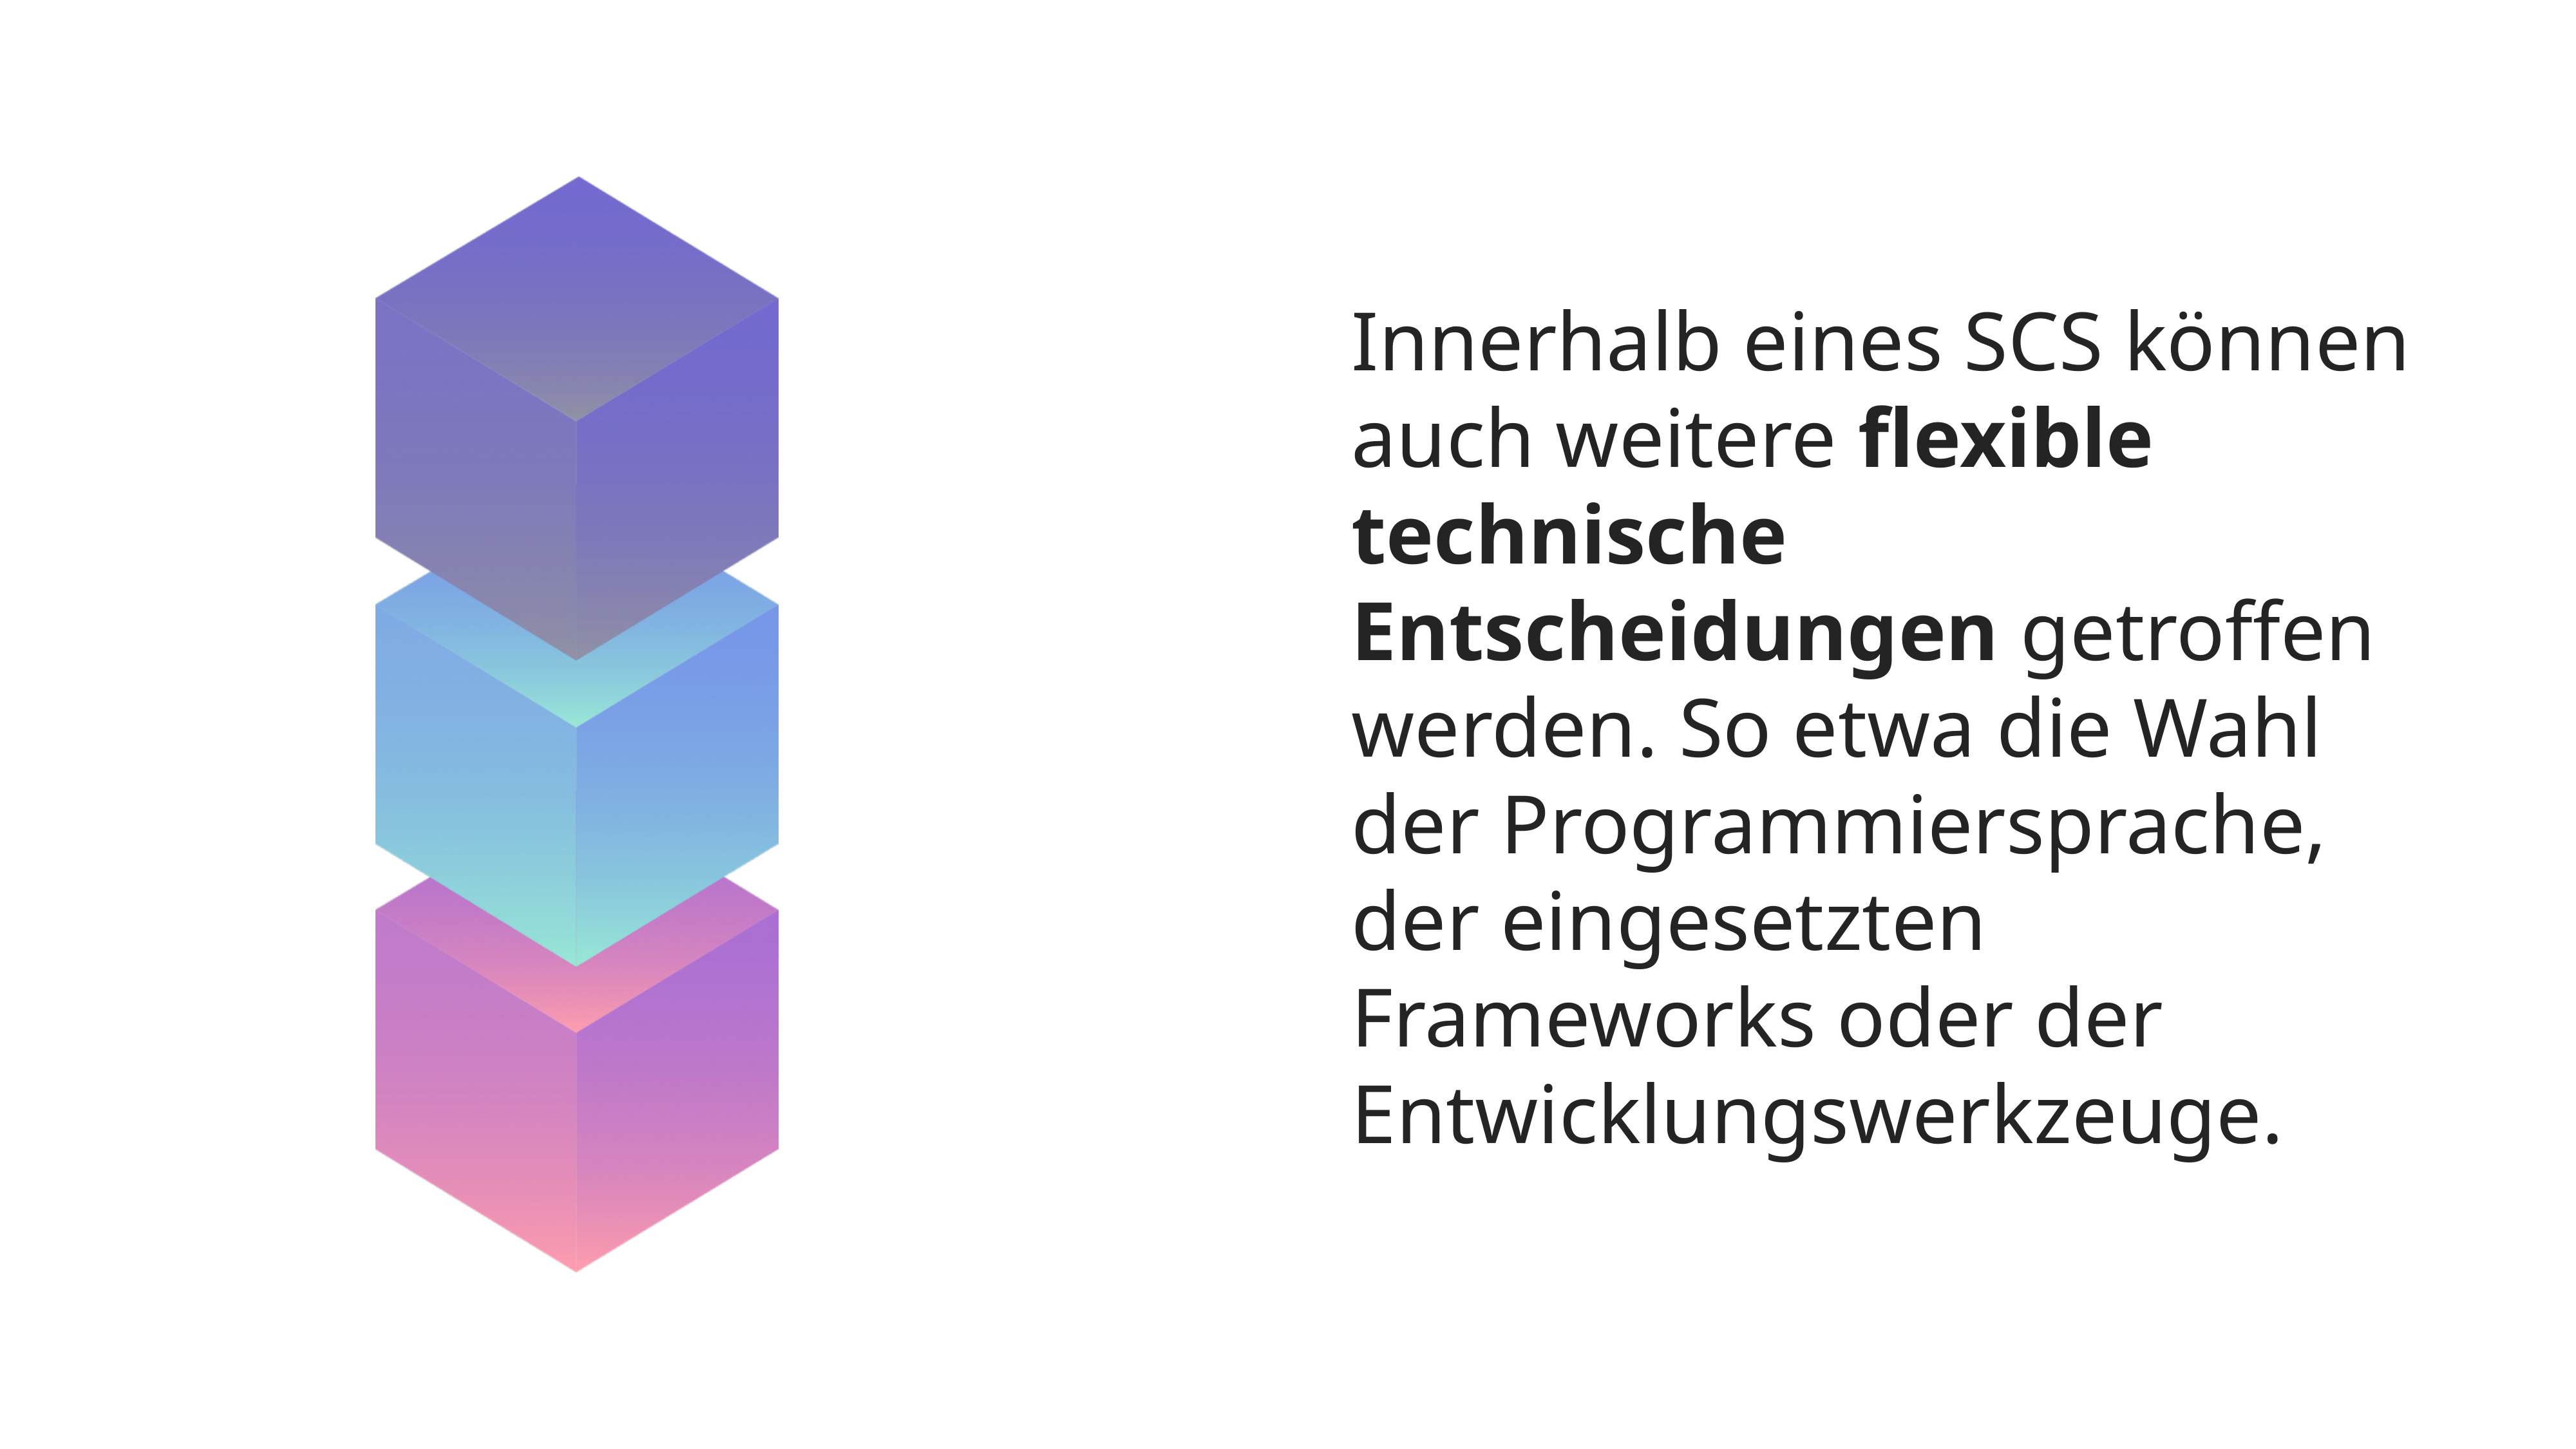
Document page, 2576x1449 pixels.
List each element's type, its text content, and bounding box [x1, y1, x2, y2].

list Innerhalb eines SCS können auch weitere flexible technische Entscheidungen getroffen werden. So etwa die Wahl der Programmiersprache, der eingesetzten Frameworks oder der Entwicklungswerkzeuge. [1351, 127, 2423, 1322]
picture [375, 176, 779, 1273]
